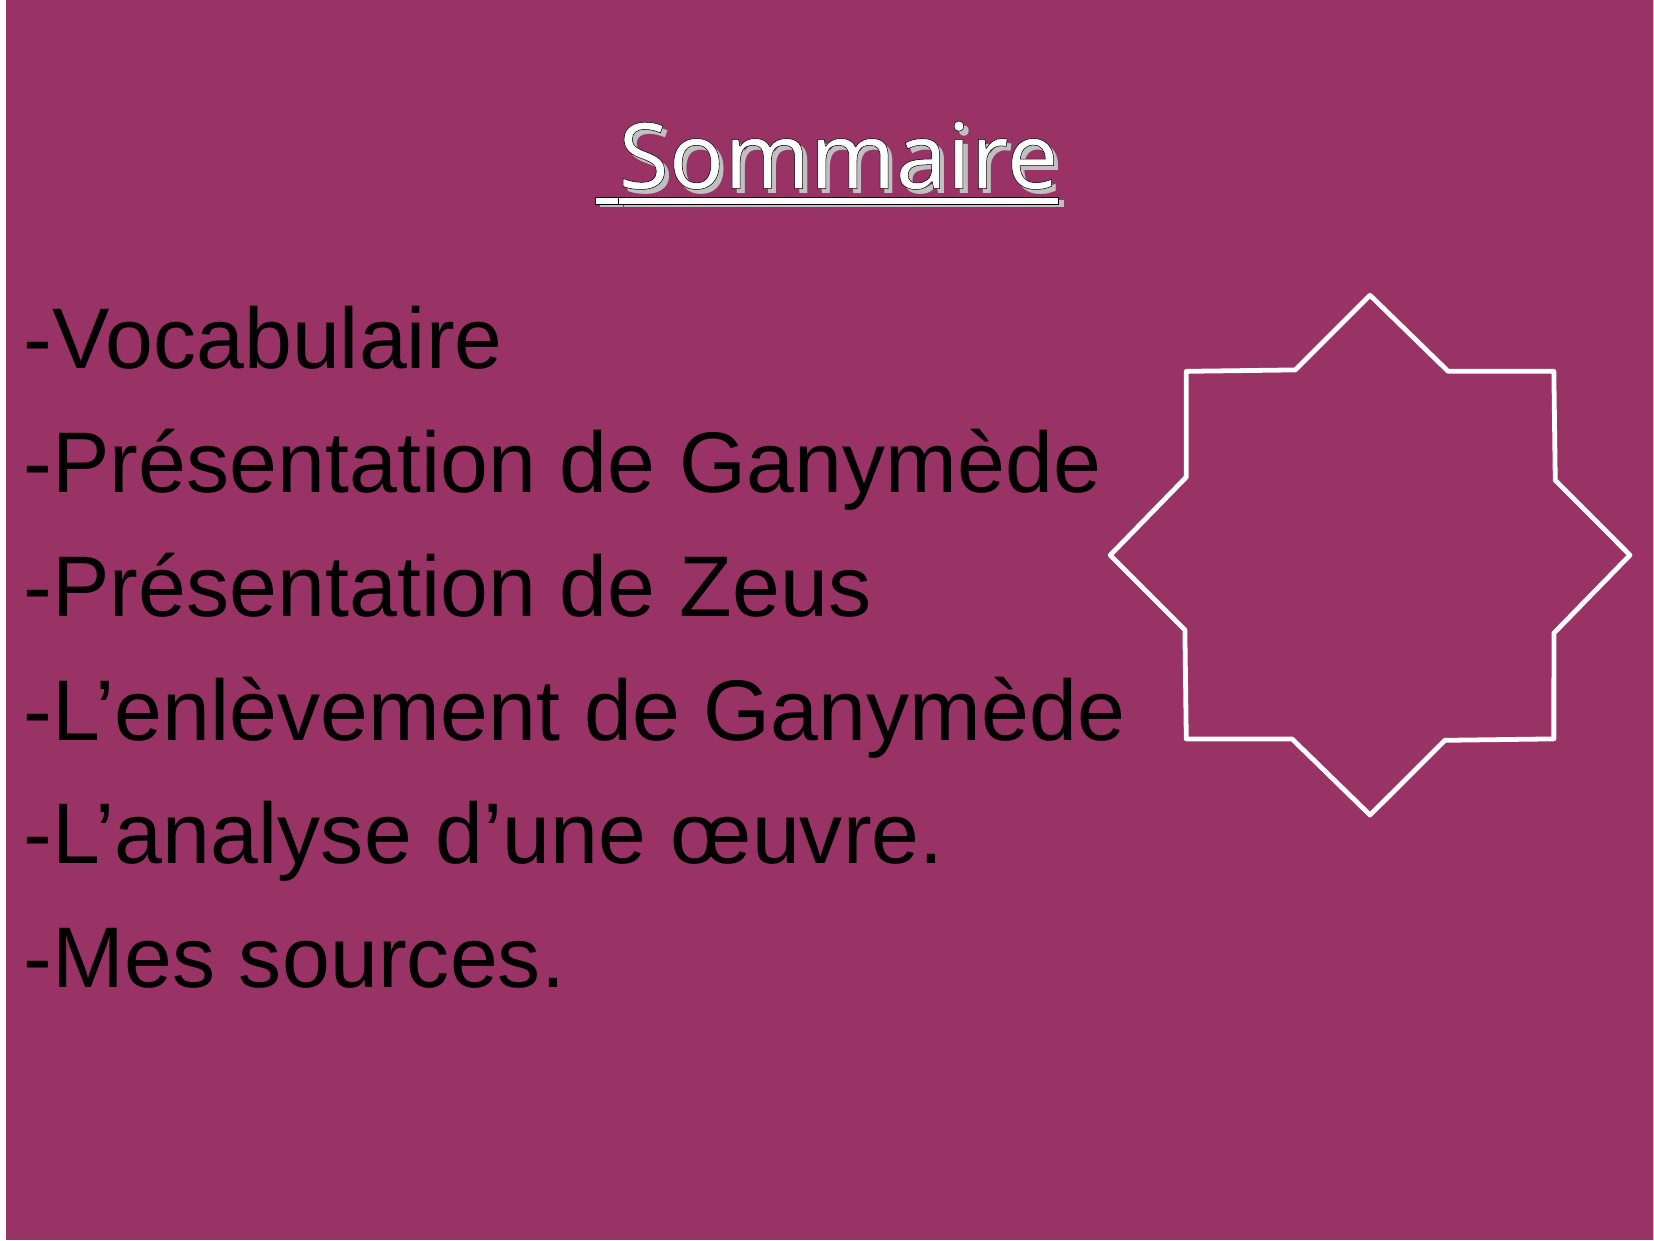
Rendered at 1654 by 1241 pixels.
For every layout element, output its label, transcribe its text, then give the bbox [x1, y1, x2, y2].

title Sommaire [82, 49, 1571, 257]
list -Vocabulaire -Présentation de Ganymède -Présentation de Zeus -L’enlèvement de Ganymède -L’analyse d’une œuvre. -Mes sources. [0, 290, 1570, 1010]
list -Vocabulaire -Présentation de Ganymède -Présentation de Zeus -L’enlèvement de Ganymède -L’analyse d’une œuvre. -Mes sources. [1115, 300, 1570, 810]
